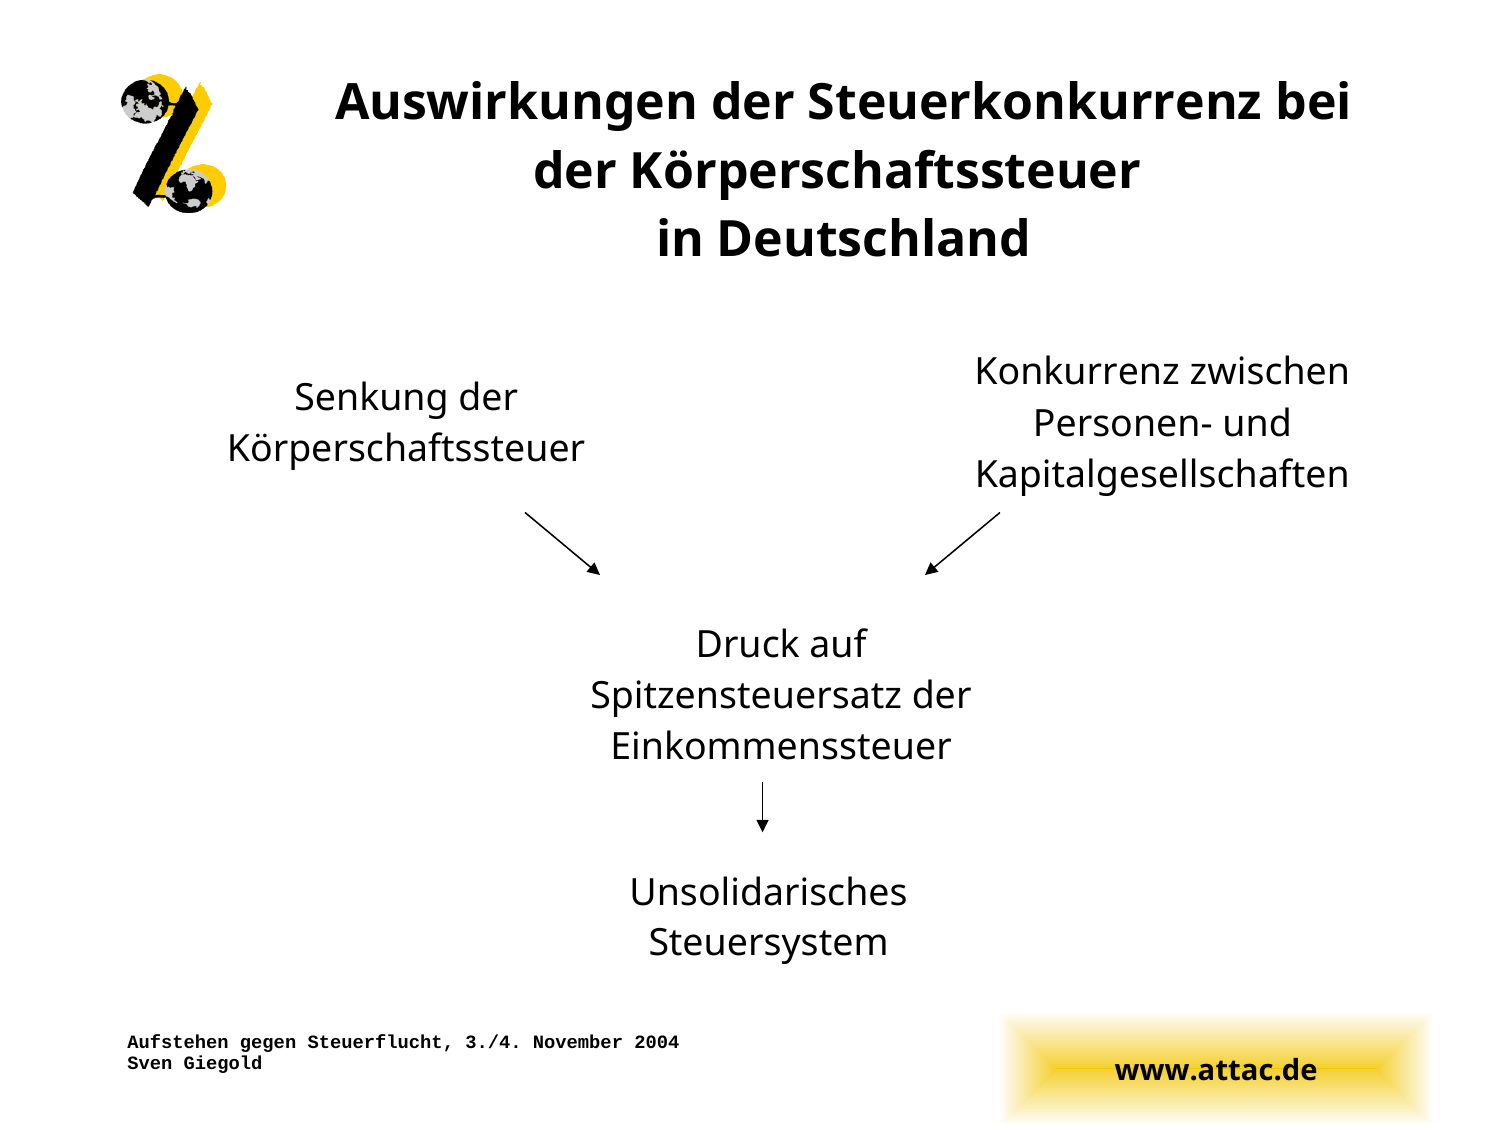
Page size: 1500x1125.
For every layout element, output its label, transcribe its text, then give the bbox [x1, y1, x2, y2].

text_box Unsolidarisches Steuersystem [512, 857, 1026, 975]
text_box Druck auf Spitzensteuersatz der Einkommenssteuer [525, 610, 1038, 779]
picture [121, 74, 226, 213]
title Auswirkungen der Steuerkonkurrenz bei der Körperschaftssteuer in Deutschland [299, 71, 1388, 267]
text_box Senkung der Körperschaftssteuer [150, 362, 663, 480]
text_box Konkurrenz zwischen Personen- und Kapitalgesellschaften [875, 337, 1451, 506]
